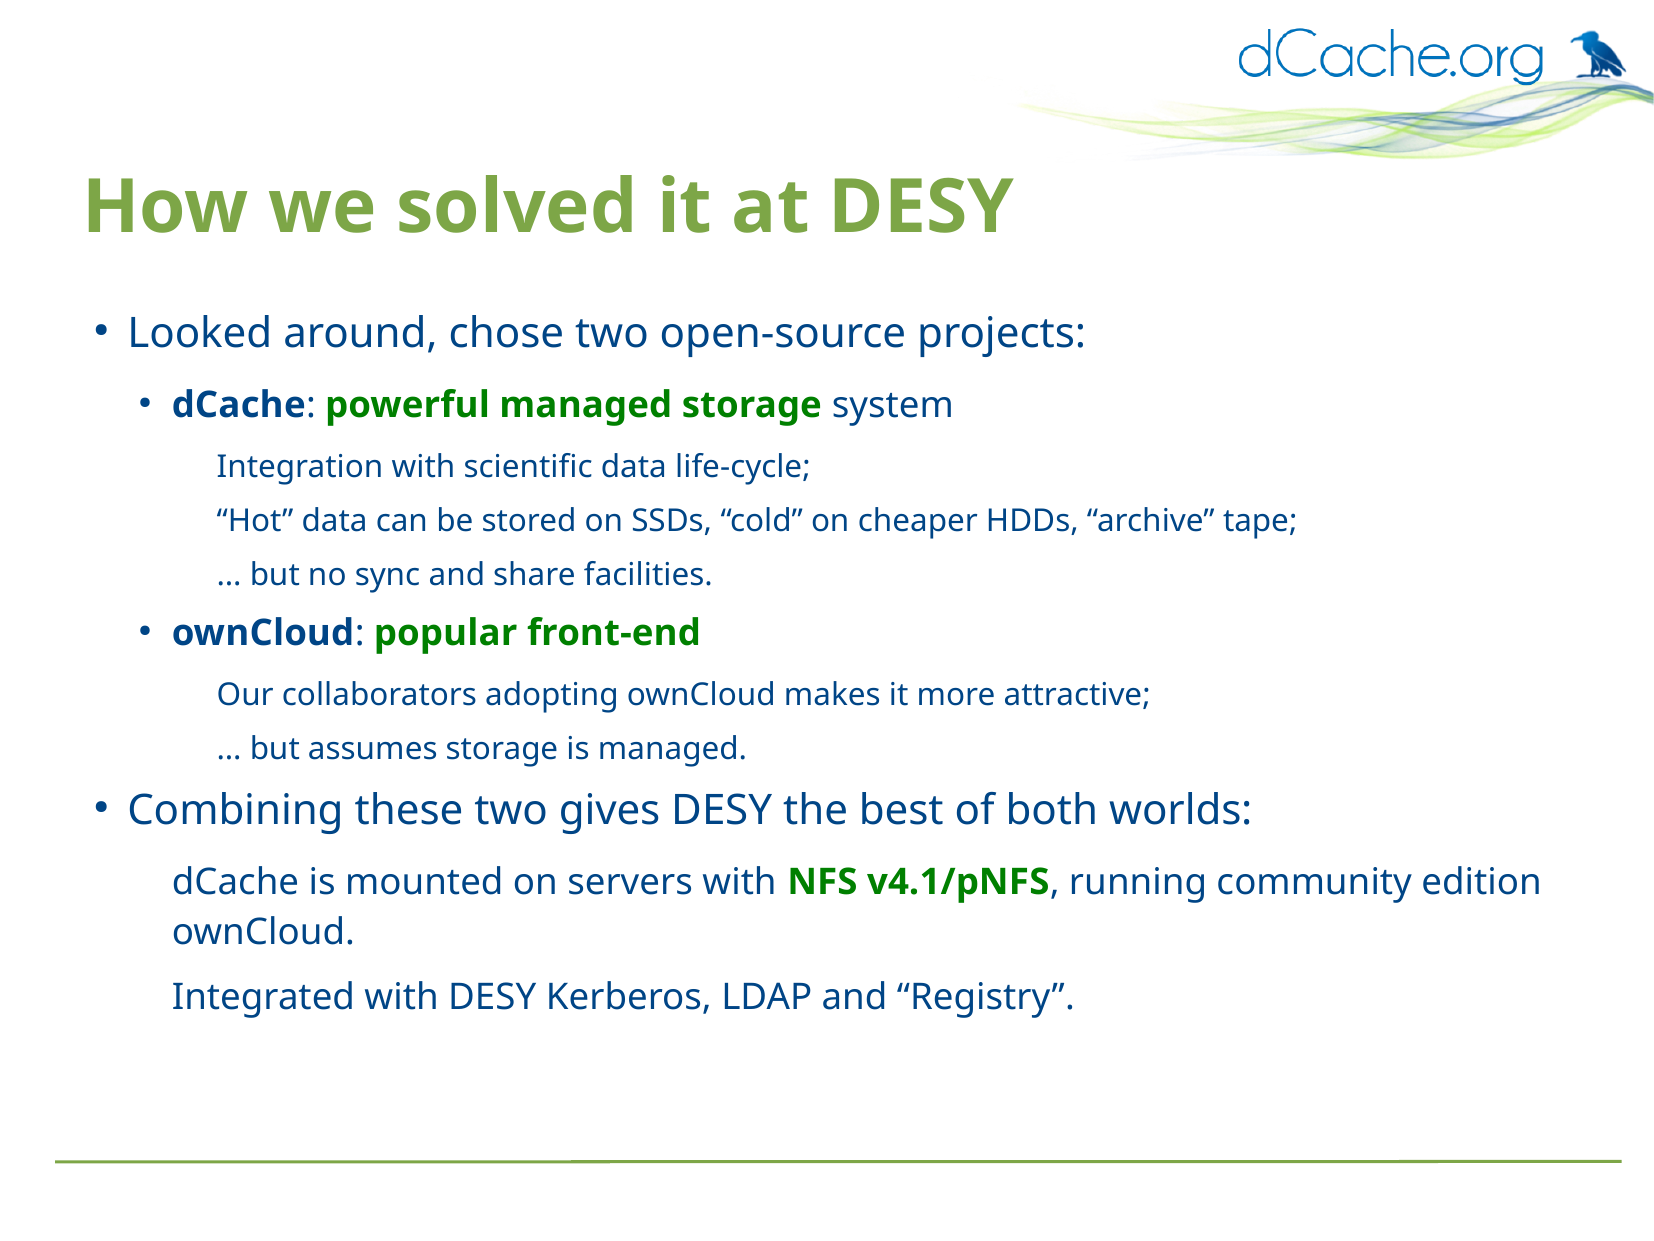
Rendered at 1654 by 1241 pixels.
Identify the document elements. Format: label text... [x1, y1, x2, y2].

title How we solved it at DESY [82, 155, 1605, 252]
picture [956, 16, 1654, 169]
list Looked around, chose two open-source projects: dCache: powerful managed storage system Integration with scientific data life-cycle; “Hot” data can be stored on SSDs, “cold” on cheaper HDDs, “archive” tape; … but no sync and share facilities. ownCloud: popular front-end Our collaborators adopting ownCloud makes it more attractive; … but assumes storage is managed. Combining these two gives DESY the best of both worlds: dCache is mounted on servers with NFS v4.1/pNFS, running community edition ownCloud. Integrated with DESY Kerberos, LDAP and “Registry”. [82, 302, 1571, 1023]
